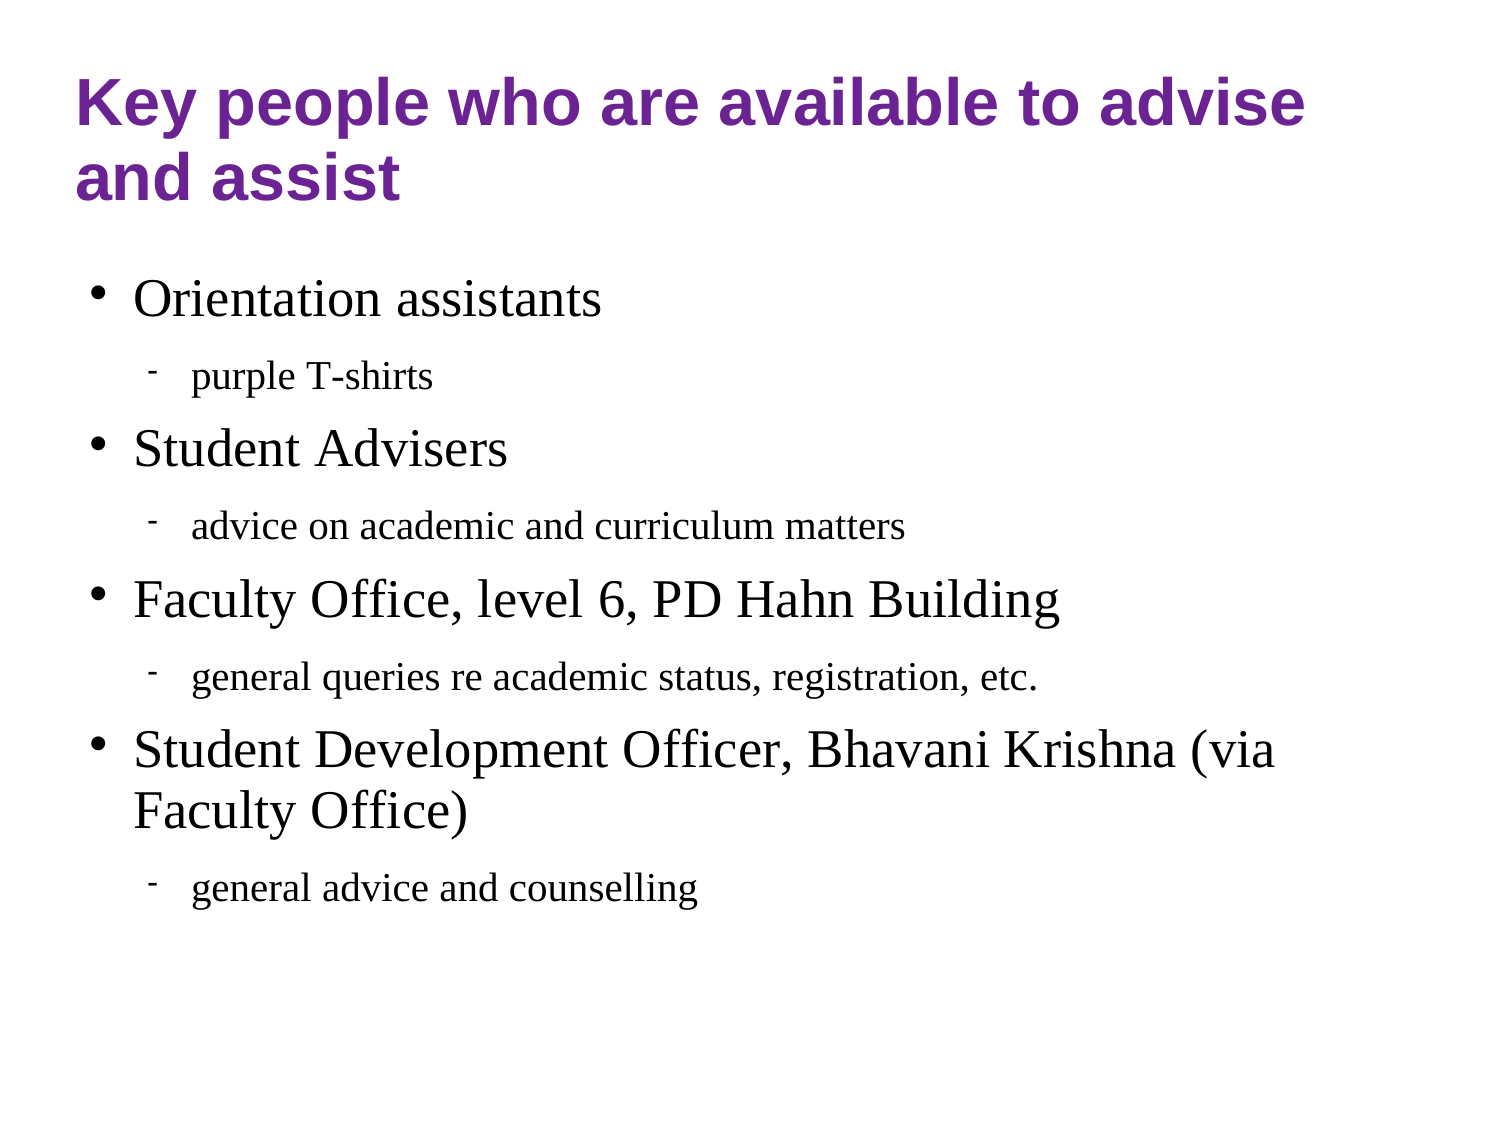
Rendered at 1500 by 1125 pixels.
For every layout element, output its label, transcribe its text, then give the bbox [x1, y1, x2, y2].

list Orientation assistants purple T-shirts Student Advisers advice on academic and curriculum matters Faculty Office, level 6, PD Hahn Building general queries re academic status, registration, etc. Student Development Officer, Bhavani Krishna (via Faculty Office) general advice and counselling [75, 263, 1426, 916]
title Key people who are available to advise and assist [75, 44, 1426, 233]
